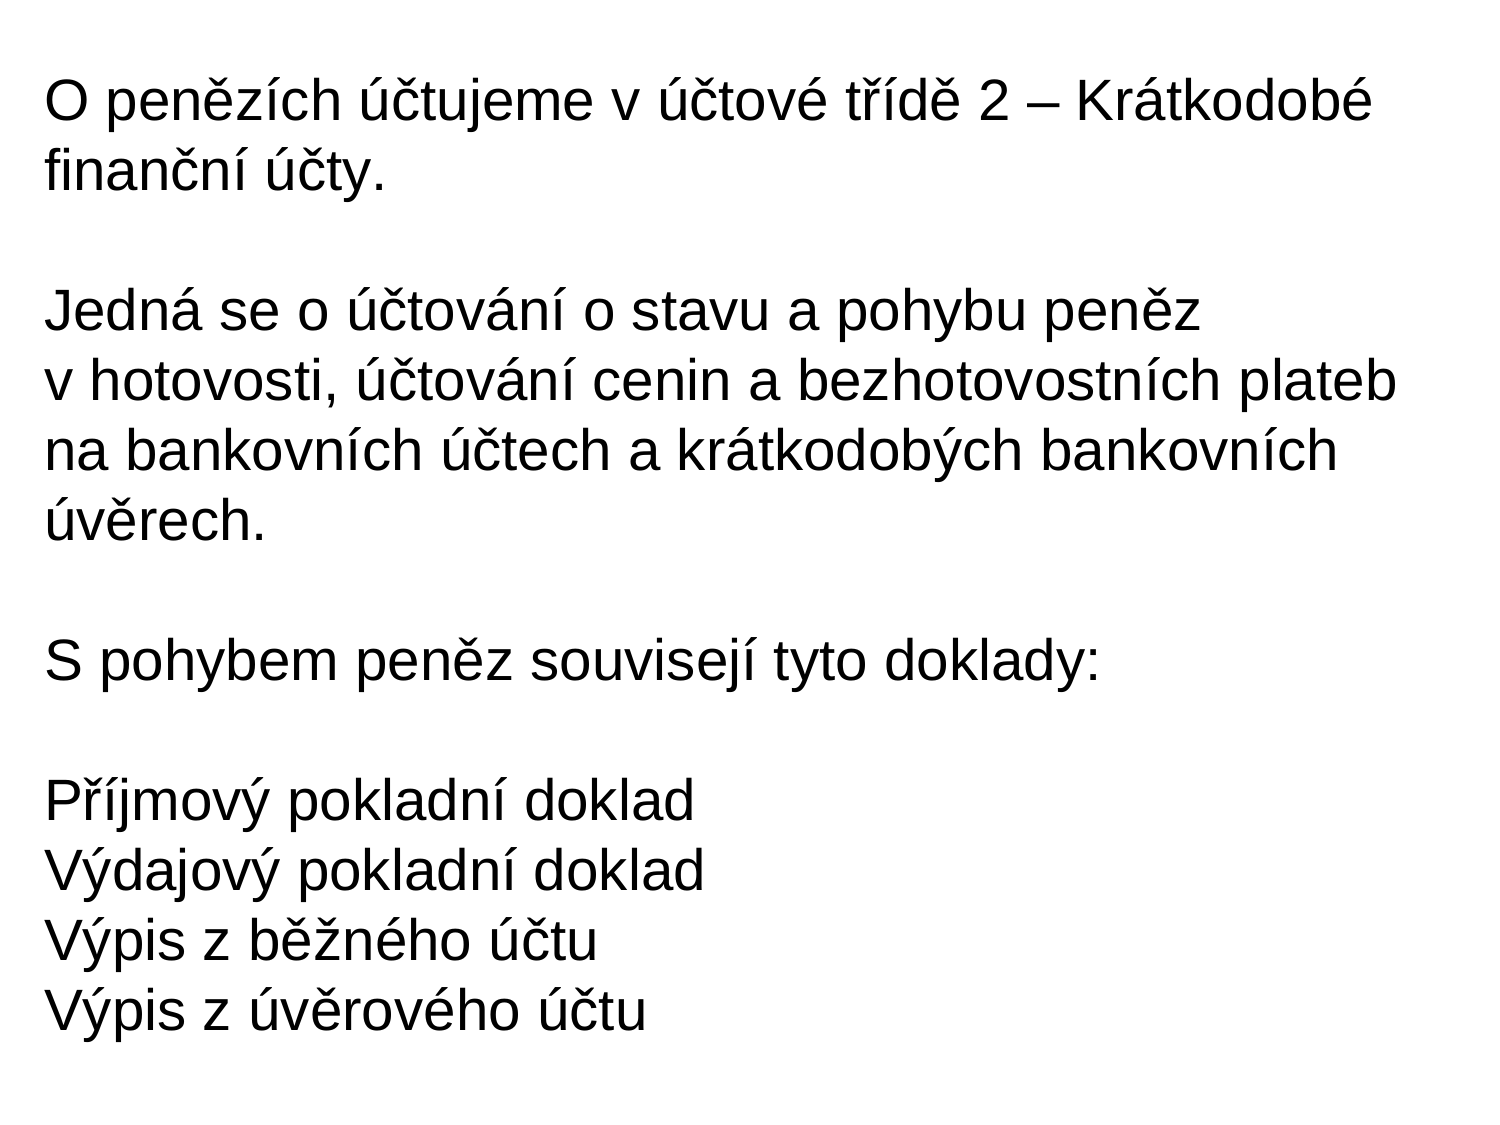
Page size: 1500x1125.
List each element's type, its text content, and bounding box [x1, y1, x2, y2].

text_box O penězích účtujeme v účtové třídě 2 – Krátkodobé finanční účty. Jedná se o účtování o stavu a pohybu peněz v hotovosti, účtování cenin a bezhotovostních plateb na bankovních účtech a krátkodobých bankovních úvěrech. S pohybem peněz souvisejí tyto doklady: Příjmový pokladní doklad Výdajový pokladní doklad Výpis z běžného účtu Výpis z úvěrového účtu [29, 54, 1471, 1050]
